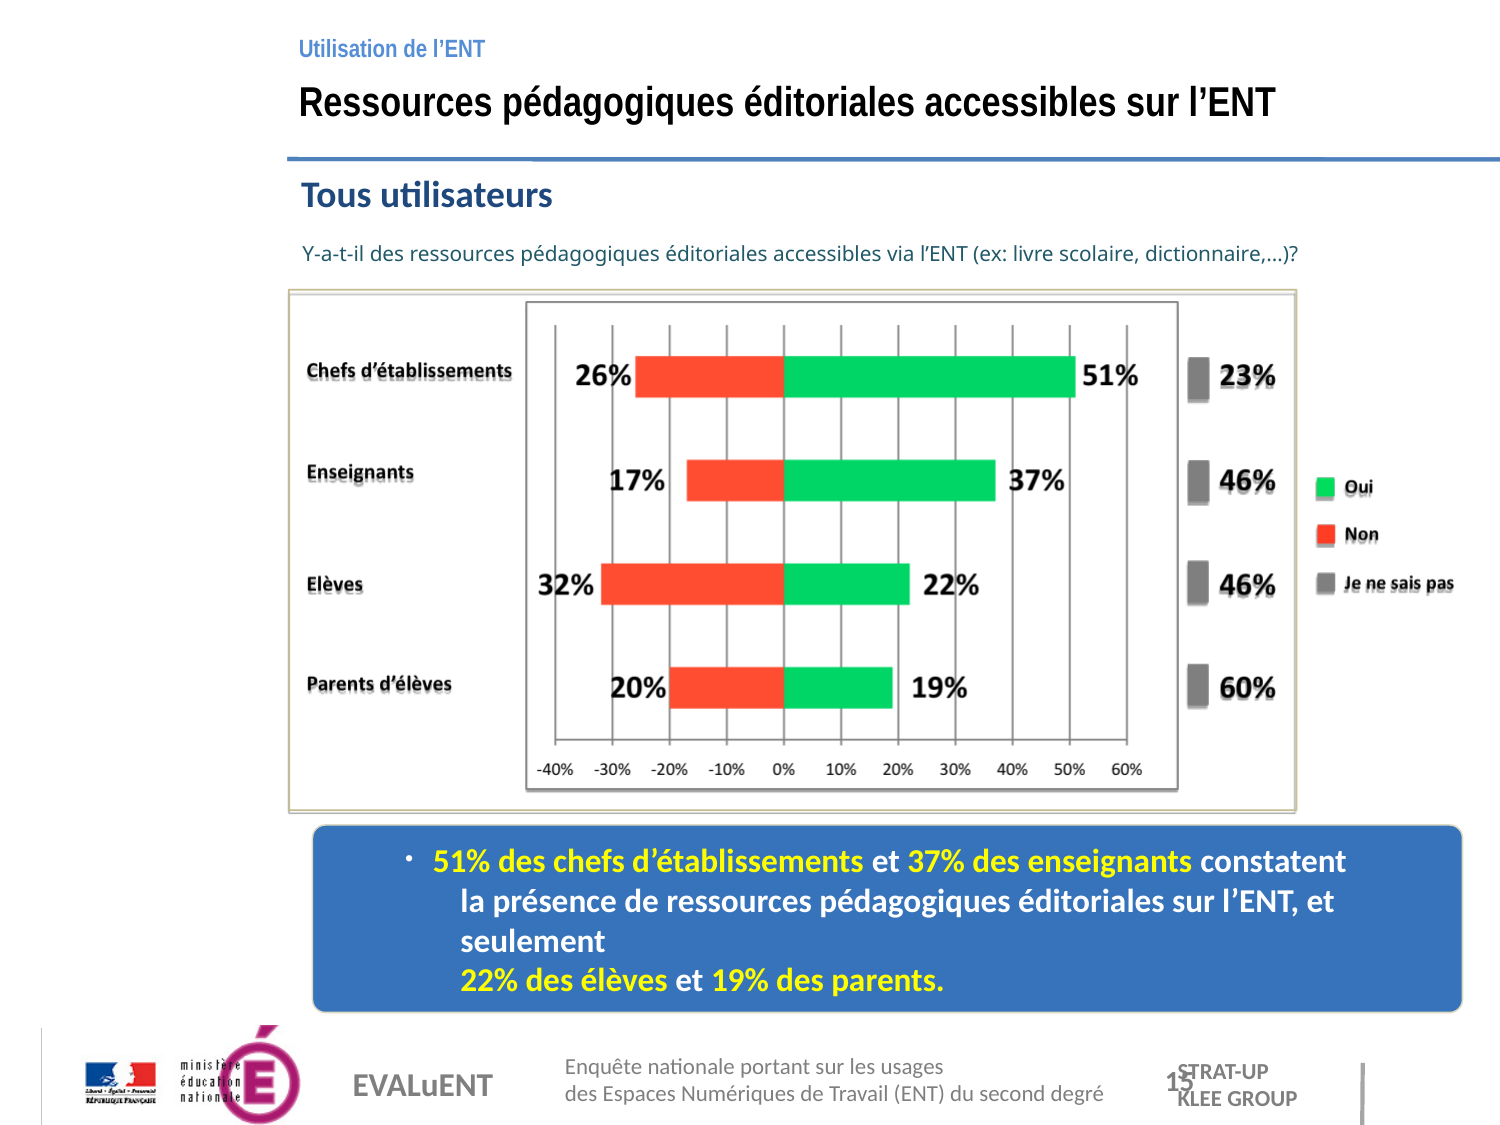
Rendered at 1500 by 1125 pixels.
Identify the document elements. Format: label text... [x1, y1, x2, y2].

text_box Utilisation de l’ENT Ressources pédagogiques éditoriales accessibles sur l’ENT [284, 25, 1500, 100]
text_box Tous utilisateurs [286, 162, 572, 224]
text_box Y-a-t-il des ressources pédagogiques éditoriales accessibles via l’ENT (ex: livre scolaire, dictionnaire,…)? [287, 233, 1500, 276]
text_box [1074, 1050, 1426, 1110]
picture [287, 287, 1497, 812]
text_box 51% des chefs d’établissements et 37% des enseignants constatent la présence de ressources pédagogiques éditoriales sur l’ENT, et seulement 22% des élèves et 19% des parents. [312, 824, 1463, 1013]
